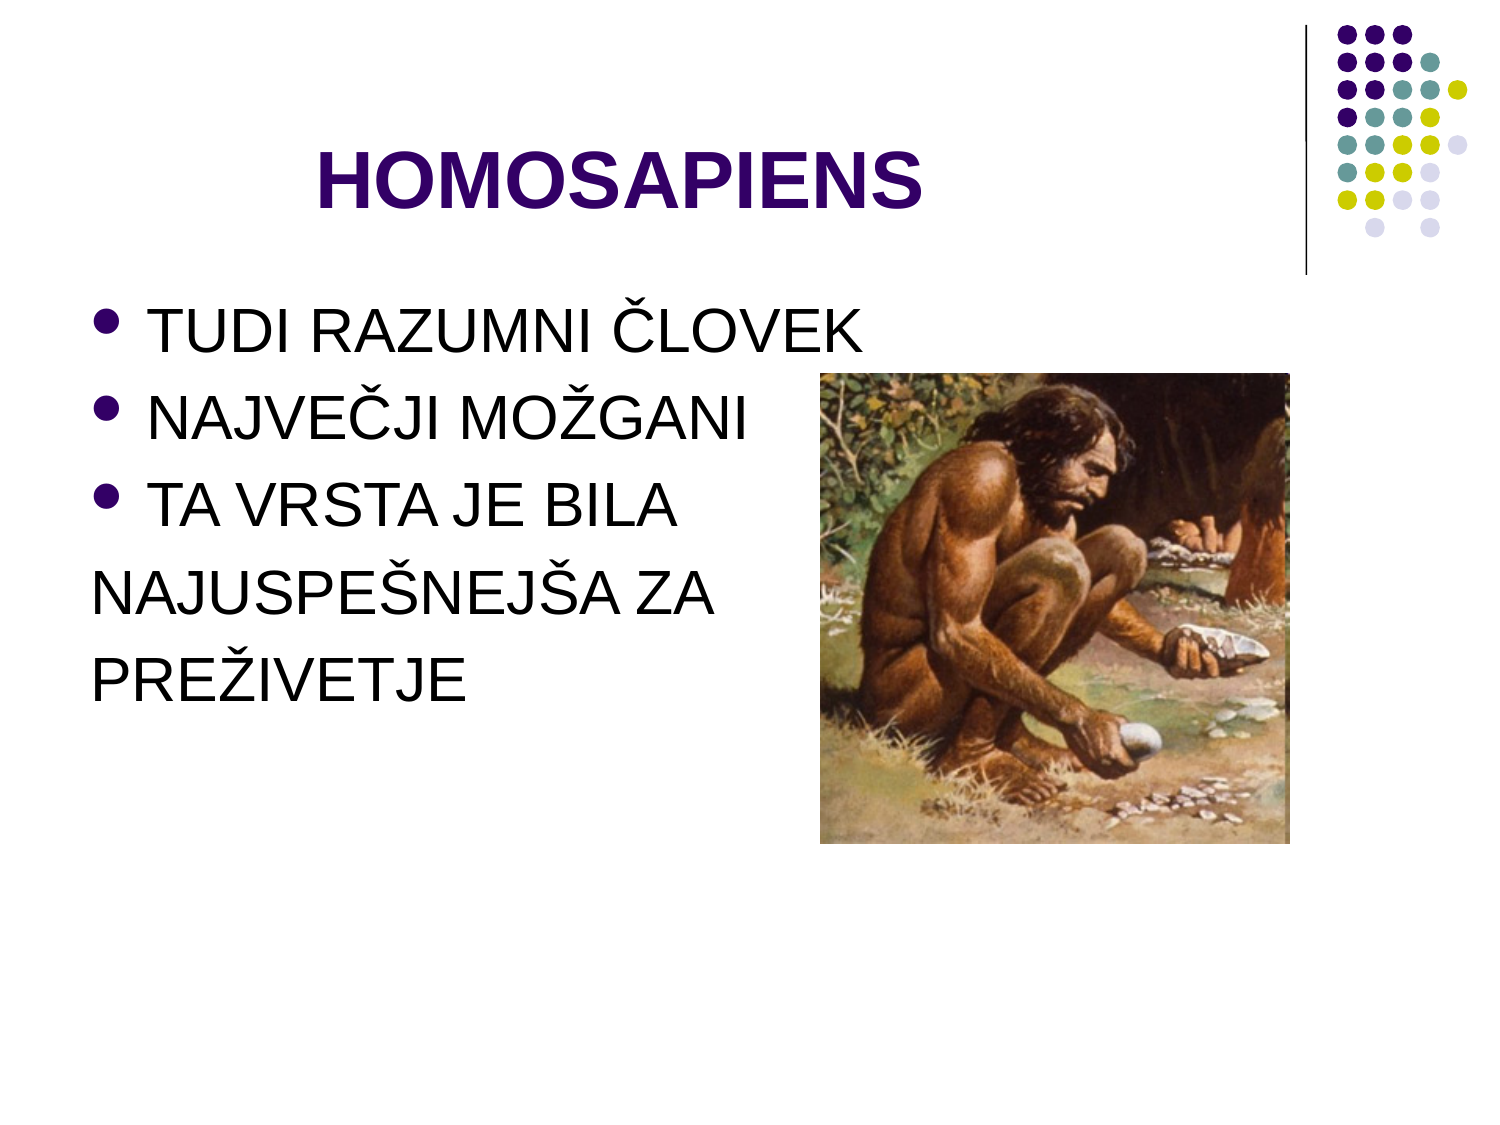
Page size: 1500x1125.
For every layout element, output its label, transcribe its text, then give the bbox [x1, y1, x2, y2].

picture [820, 373, 1290, 844]
title HOMOSAPIENS [75, 20, 1313, 233]
list TUDI RAZUMNI ČLOVEK NAJVEČJI MOŽGANI TA VRSTA JE BILA NAJUSPEŠNEJŠA ZA PREŽIVETJE [75, 282, 1425, 1006]
